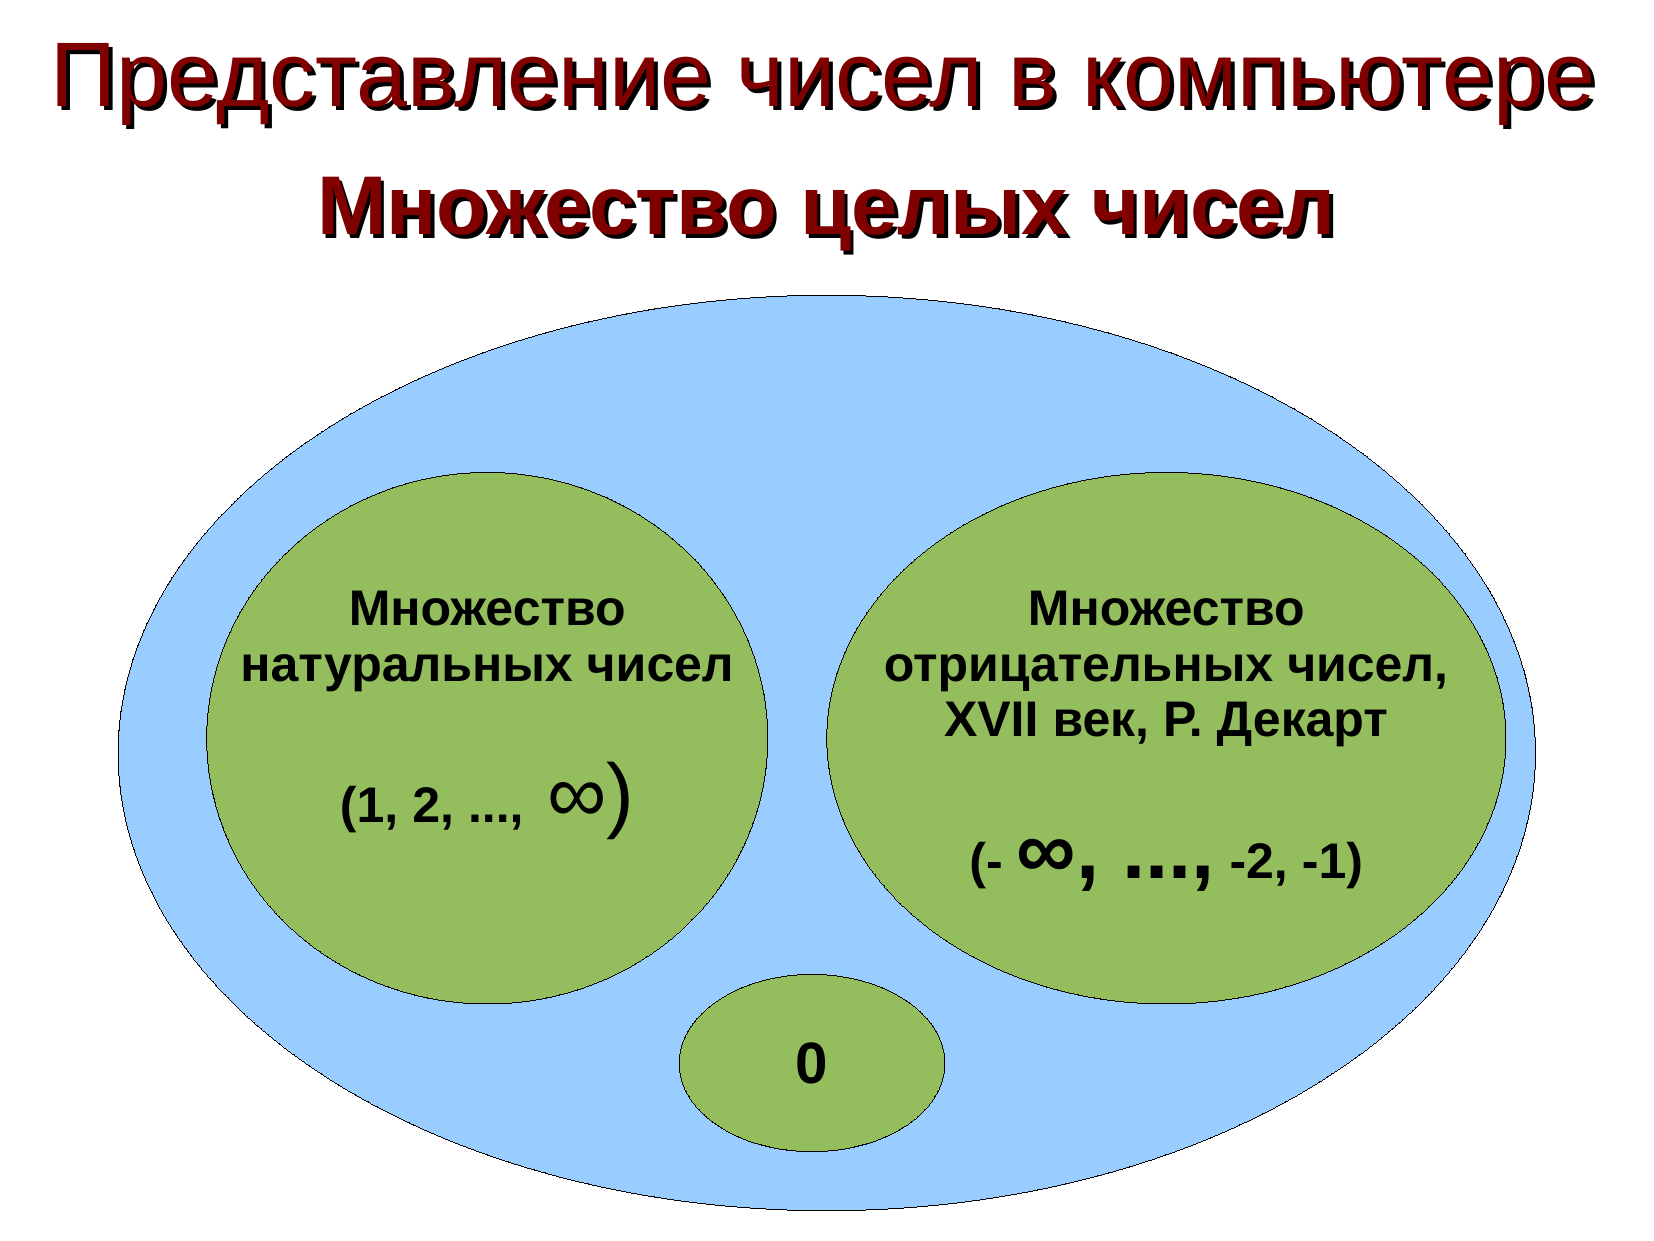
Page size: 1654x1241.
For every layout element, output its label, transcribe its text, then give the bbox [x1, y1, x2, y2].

text_box Множество целых чисел [88, 152, 1565, 260]
text_box 0 [679, 974, 945, 1152]
text_box Представление чисел в компьютере [11, 16, 1636, 134]
text_box [118, 295, 1536, 1211]
text_box Множество отрицательных чисел, XVII век, Р. Декарт (- ∞, ..., -2, -1) [826, 472, 1506, 1004]
text_box Множество натуральных чисел (1, 2, ..., ∞) [206, 472, 768, 1004]
